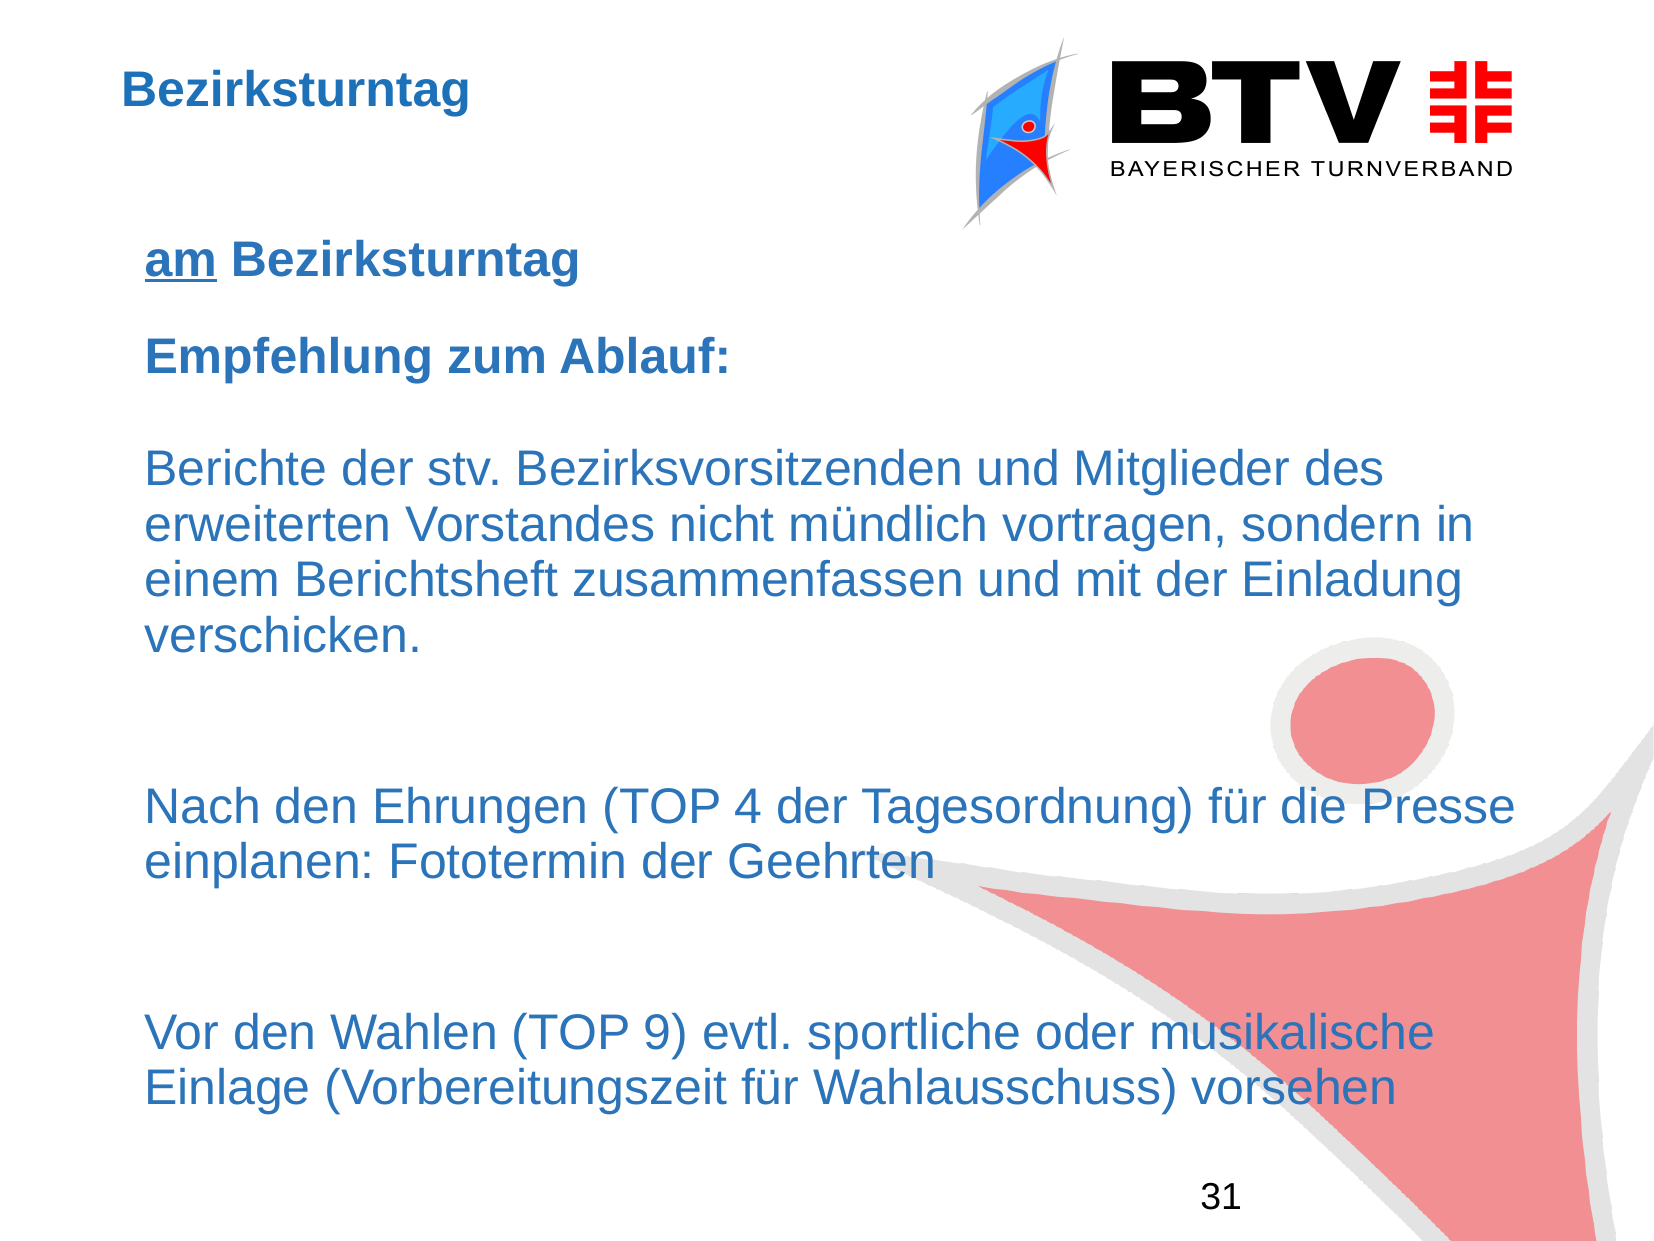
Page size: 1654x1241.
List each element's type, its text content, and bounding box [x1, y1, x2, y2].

picture [939, 24, 1548, 224]
title Bezirksturntag [106, 54, 892, 201]
picture [854, 637, 1654, 1241]
subtitle am Bezirksturntag Empfehlung zum Ablauf: Berichte der stv. Bezirksvorsitzenden und Mitglieder des erweiterten Vorstandes nicht mündlich vortragen, sondern in einem Berichtsheft zusammenfassen und mit der Einladung verschicken. Nach den Ehrungen (TOP 4 der Tagesordnung) für die Presse einplanen: Fototermin der Geehrten Vor den Wahlen (TOP 9) evtl. sportliche oder musikalische Einlage (Vorbereitungszeit für Wahlausschuss) vorsehen [129, 224, 1595, 1111]
text_box <Nummer> [1185, 1169, 1571, 1216]
